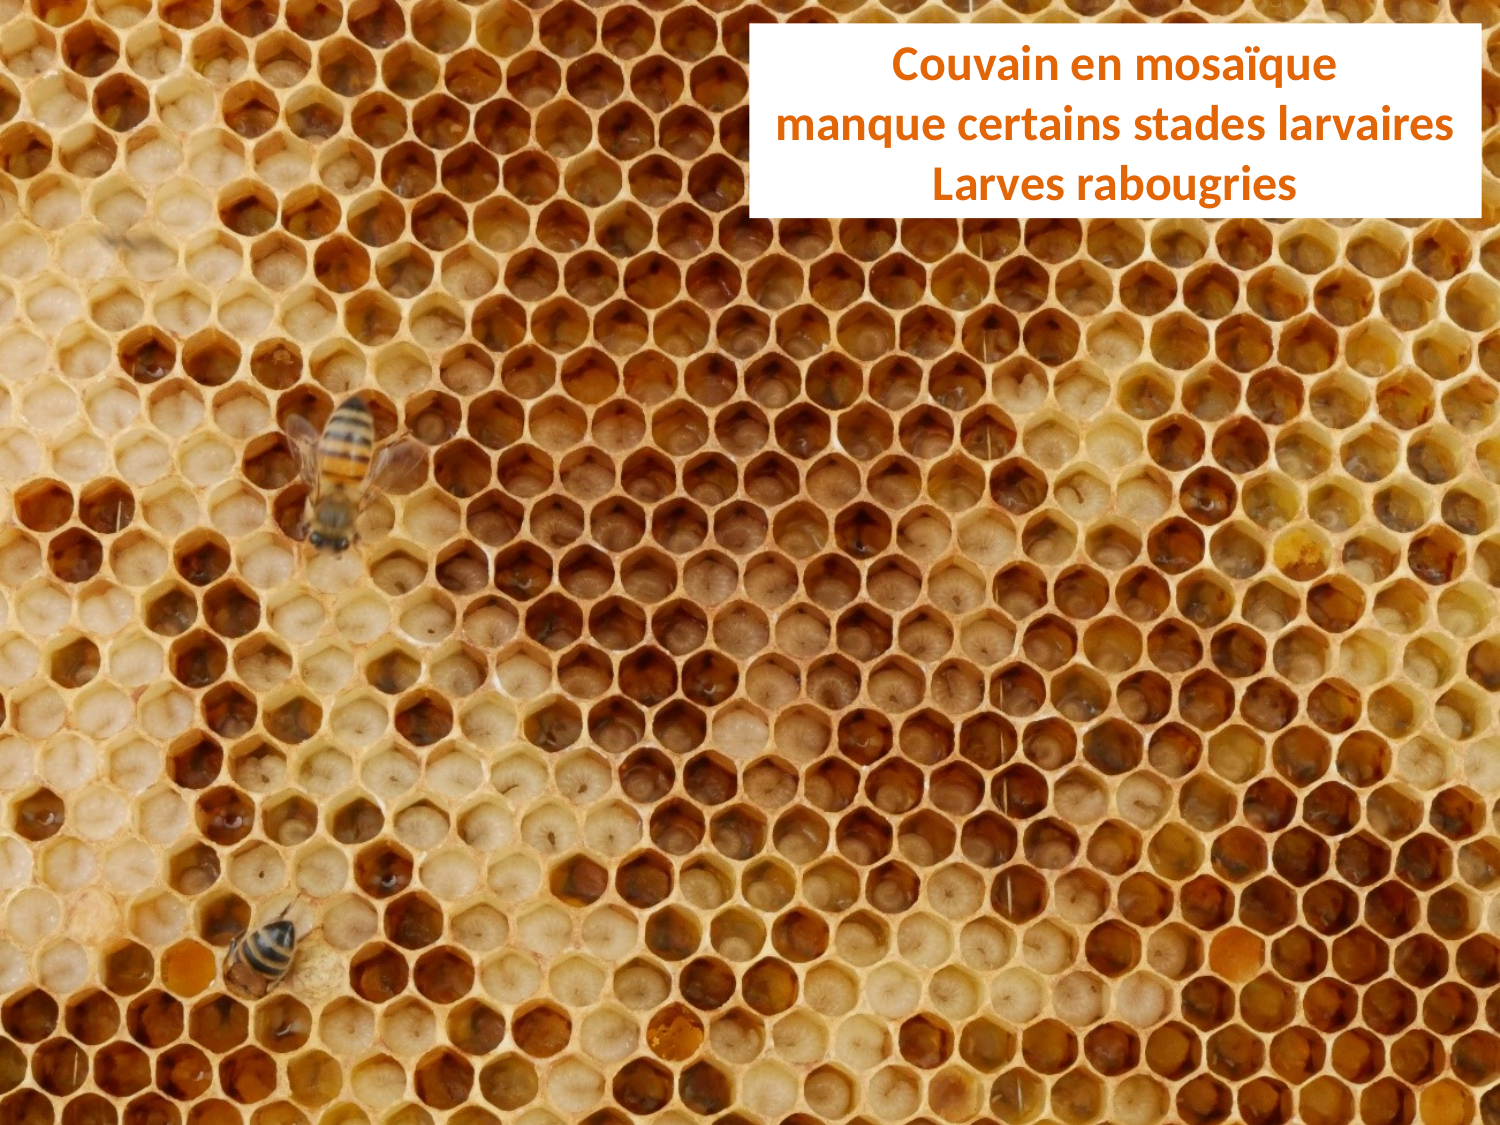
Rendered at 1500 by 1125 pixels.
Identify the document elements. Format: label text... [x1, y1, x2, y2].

picture [0, 0, 1500, 1125]
text_box Couvain en mosaïque manque certains stades larvaires Larves rabougries [749, 23, 1482, 219]
